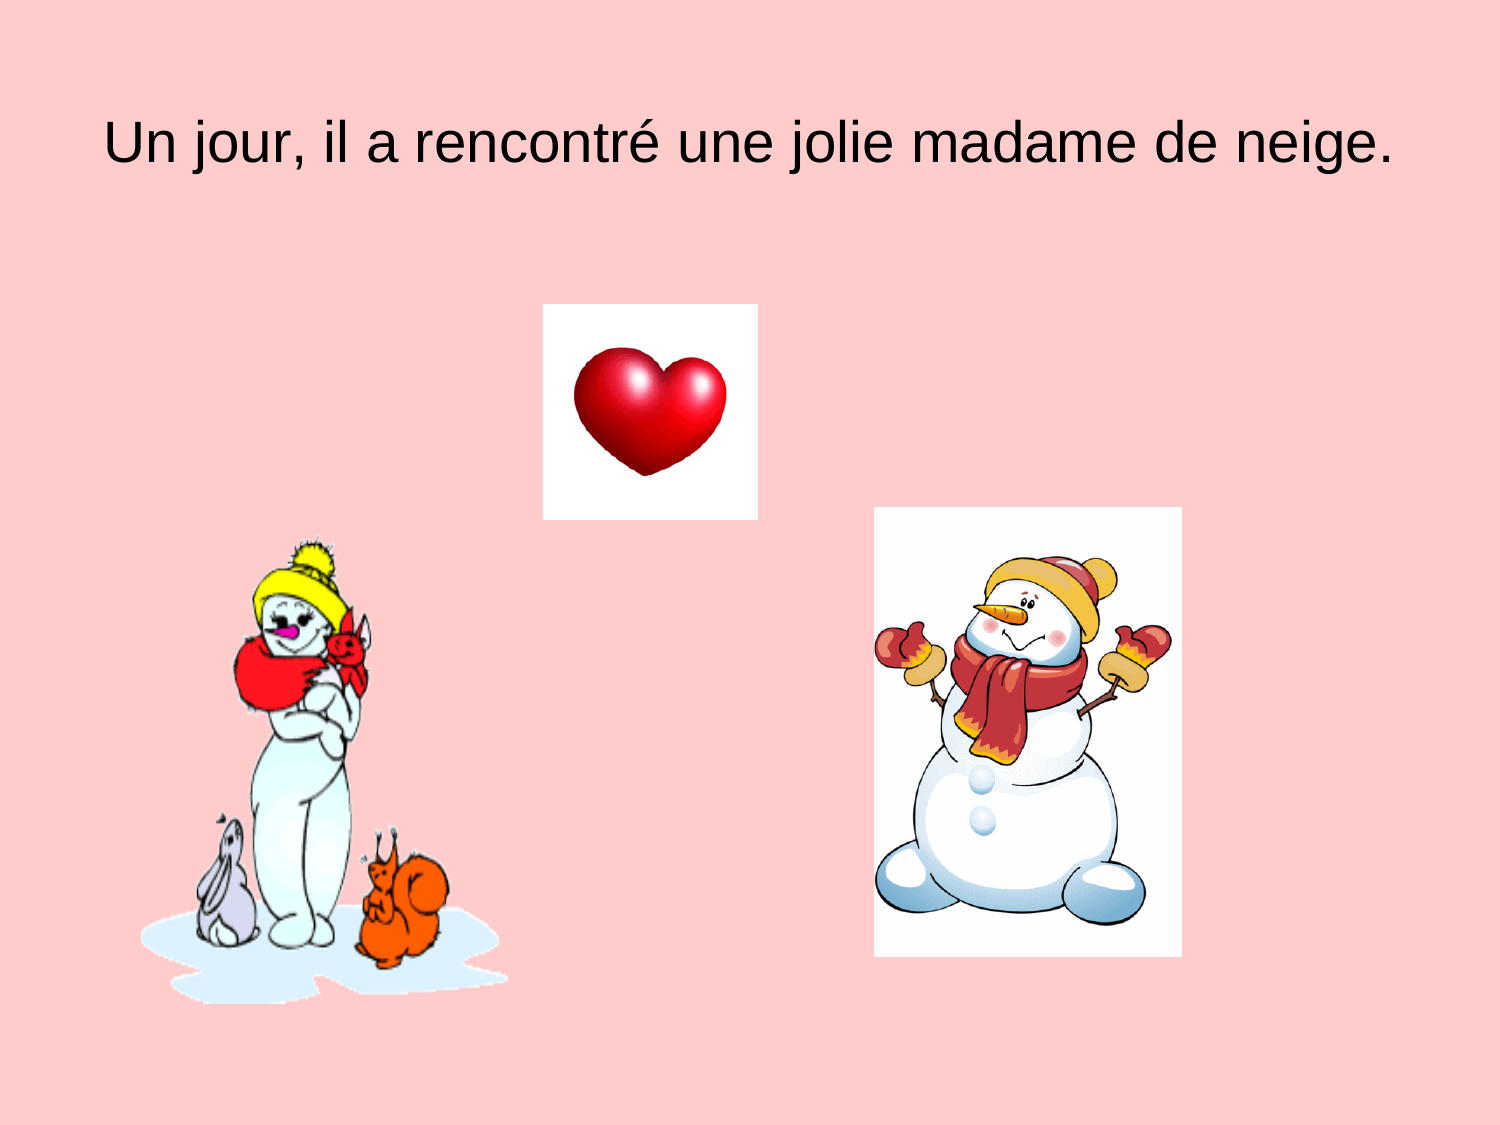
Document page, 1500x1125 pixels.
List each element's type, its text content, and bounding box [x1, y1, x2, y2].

picture [874, 507, 1182, 957]
picture [141, 535, 508, 1004]
title Un jour, il a rencontré une jolie madame de neige. [75, 21, 1426, 257]
picture [543, 304, 758, 520]
